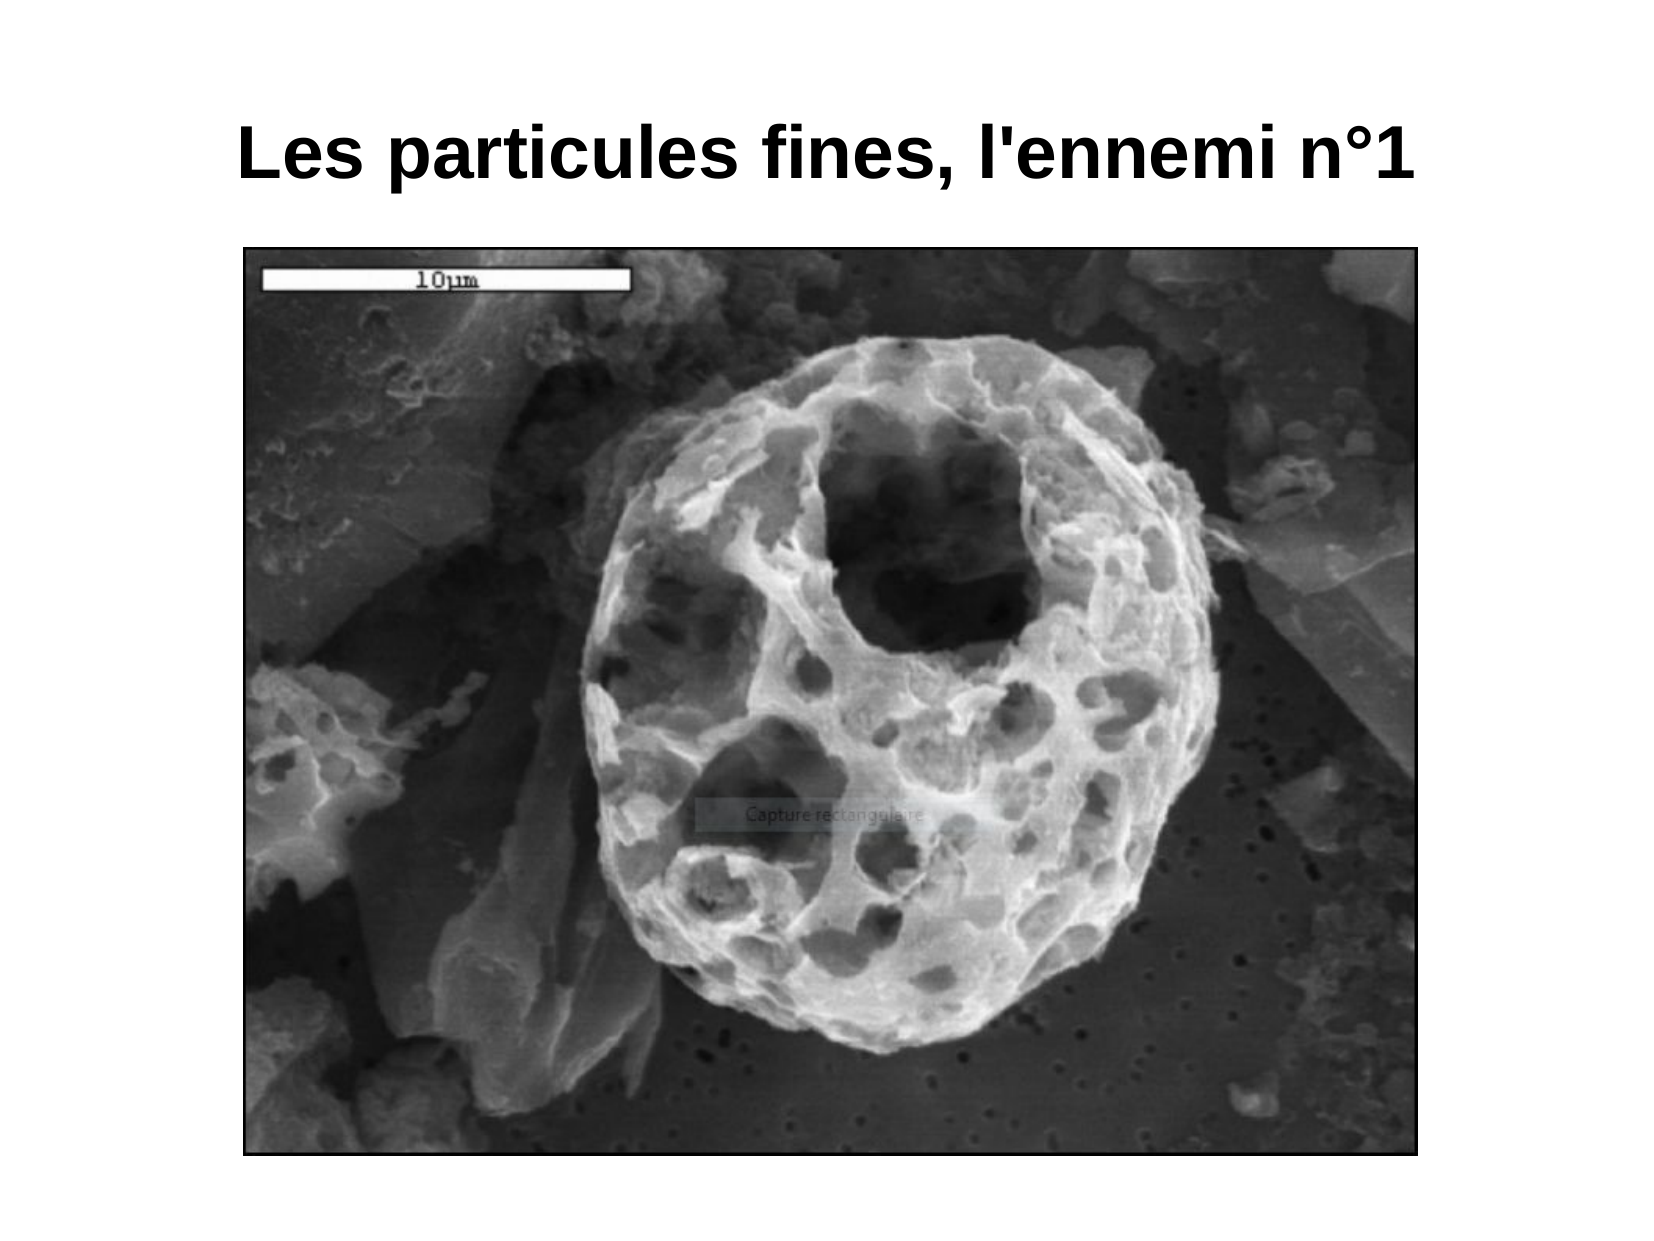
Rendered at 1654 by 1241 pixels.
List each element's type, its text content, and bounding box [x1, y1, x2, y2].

title Les particules fines, l'ennemi n°1 [82, 49, 1571, 257]
picture [243, 257, 1418, 1156]
